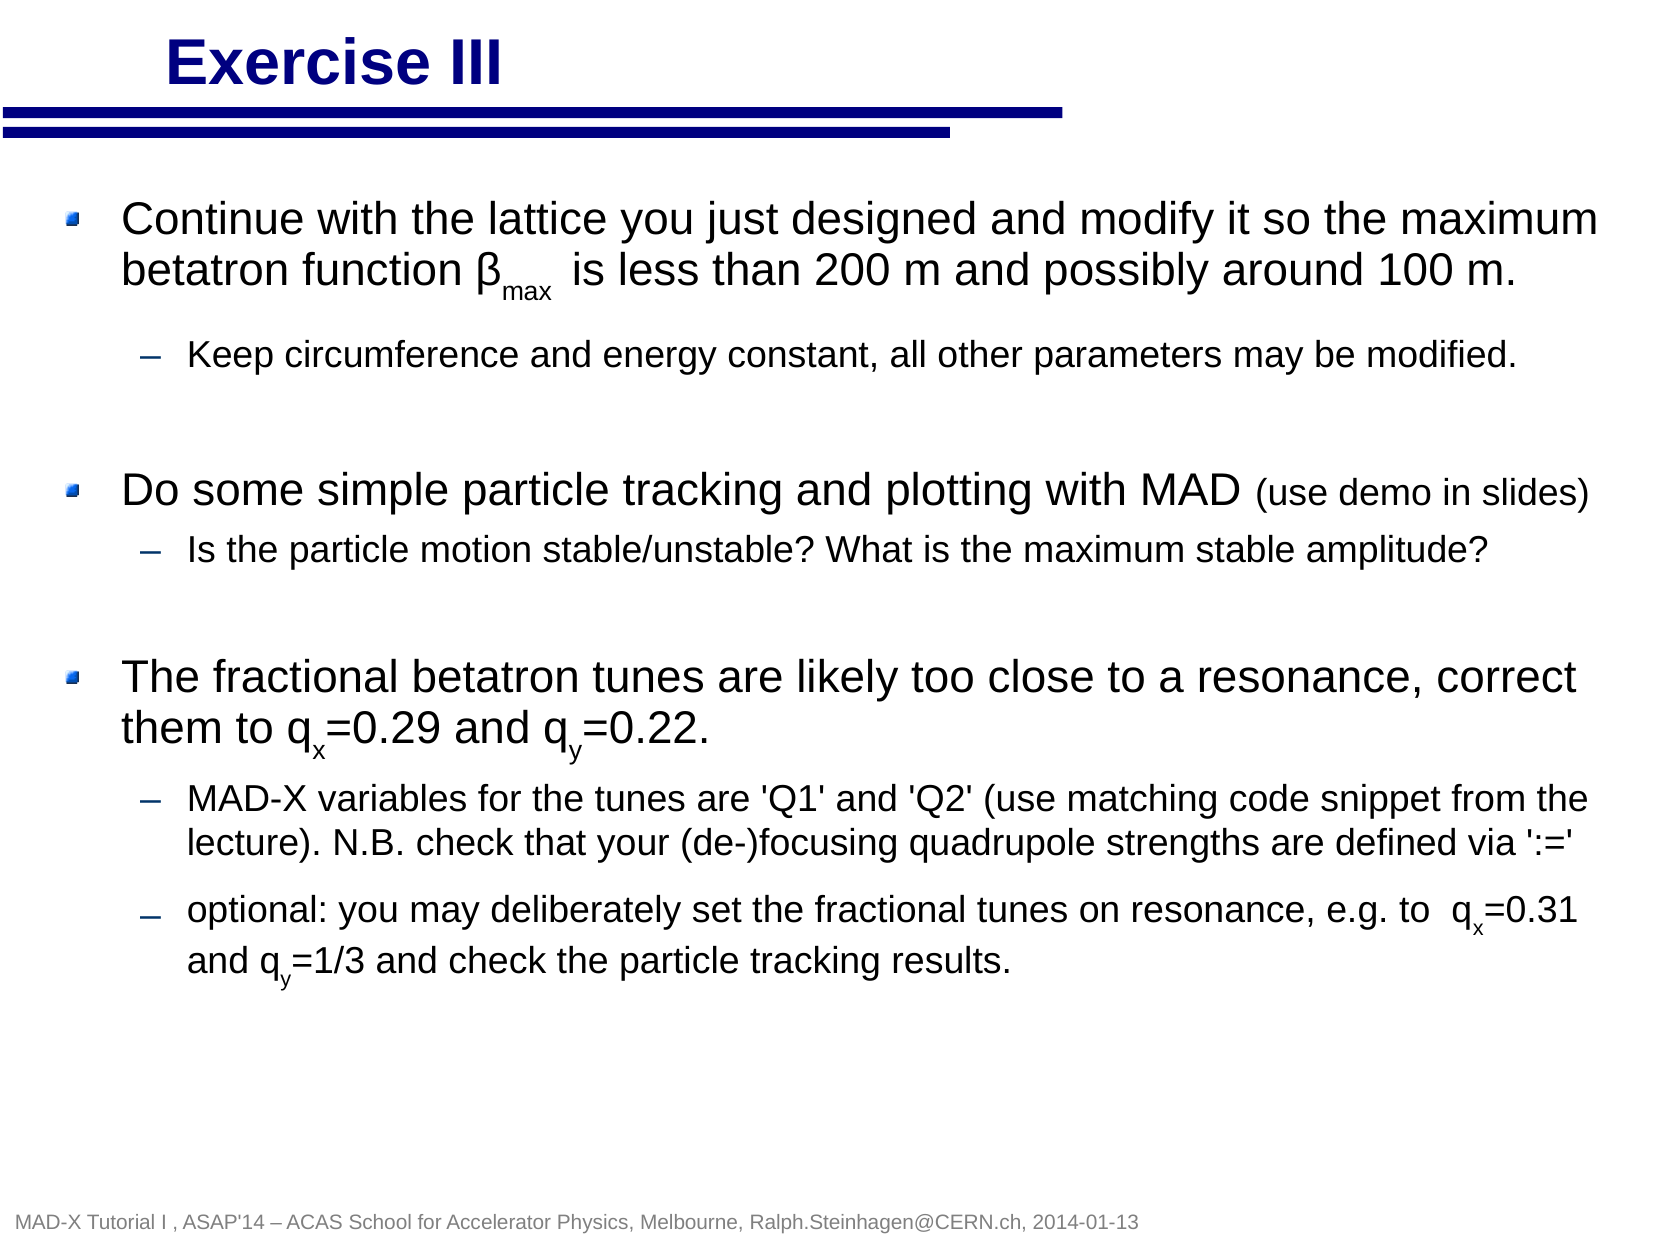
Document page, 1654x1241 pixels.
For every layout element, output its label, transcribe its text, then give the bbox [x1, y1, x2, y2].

title Exercise III [165, 0, 1323, 124]
list Continue with the lattice you just designed and modify it so the maximum betatron function βmax is less than 200 m and possibly around 100 m. Keep circumference and energy constant, all other parameters may be modiﬁed. Do some simple particle tracking and plotting with MAD (use demo in slides) Is the particle motion stable/unstable? What is the maximum stable amplitude? The fractional betatron tunes are likely too close to a resonance, correct them to qx=0.29 and qy=0.22. MAD-X variables for the tunes are 'Q1' and 'Q2' (use matching code snippet from the lecture). N.B. check that your (de-)focusing quadrupole strengths are defined via ':=' optional: you may deliberately set the fractional tunes on resonance, e.g. to qx=0.31 and qy=1/3 and check the particle tracking results. [65, 192, 1628, 1205]
